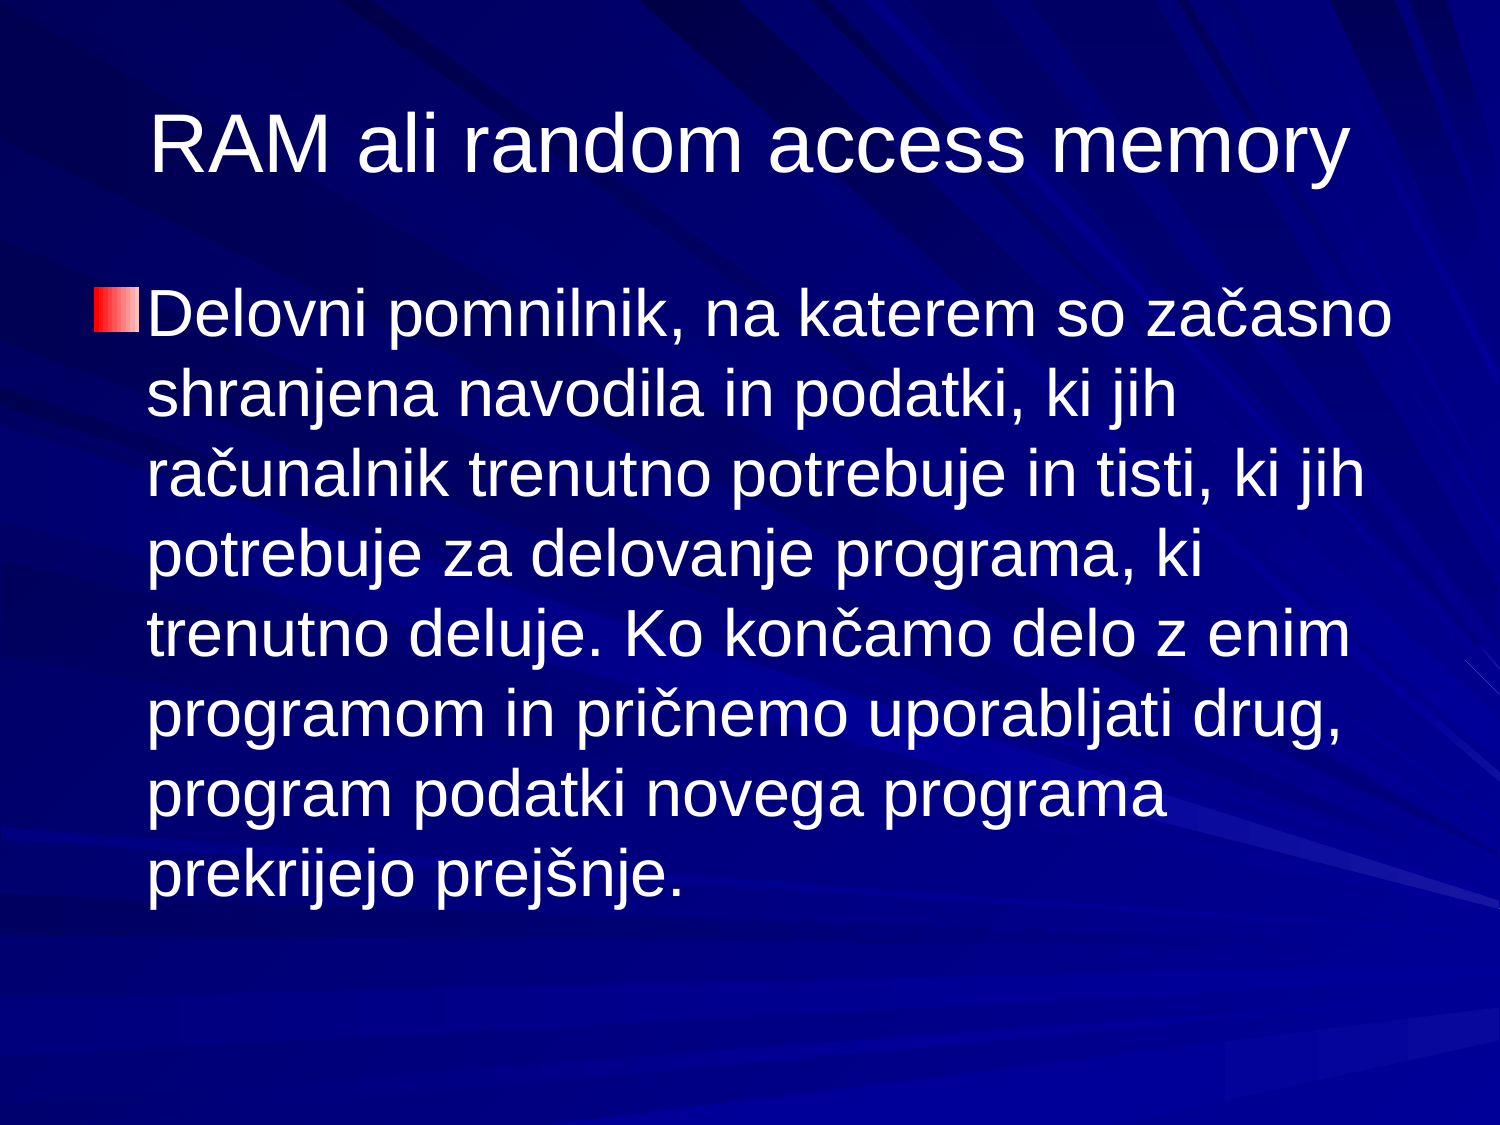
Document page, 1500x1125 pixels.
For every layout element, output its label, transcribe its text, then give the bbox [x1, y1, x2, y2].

title RAM ali random access memory [75, 45, 1425, 234]
list Delovni pomnilnik, na katerem so začasno shranjena navodila in podatki, ki jih računalnik trenutno potrebuje in tisti, ki jih potrebuje za delovanje programa, ki trenutno deluje. Ko končamo delo z enim programom in pričnemo uporabljati drug, program podatki novega programa prekrijejo prejšnje. [75, 262, 1425, 1006]
